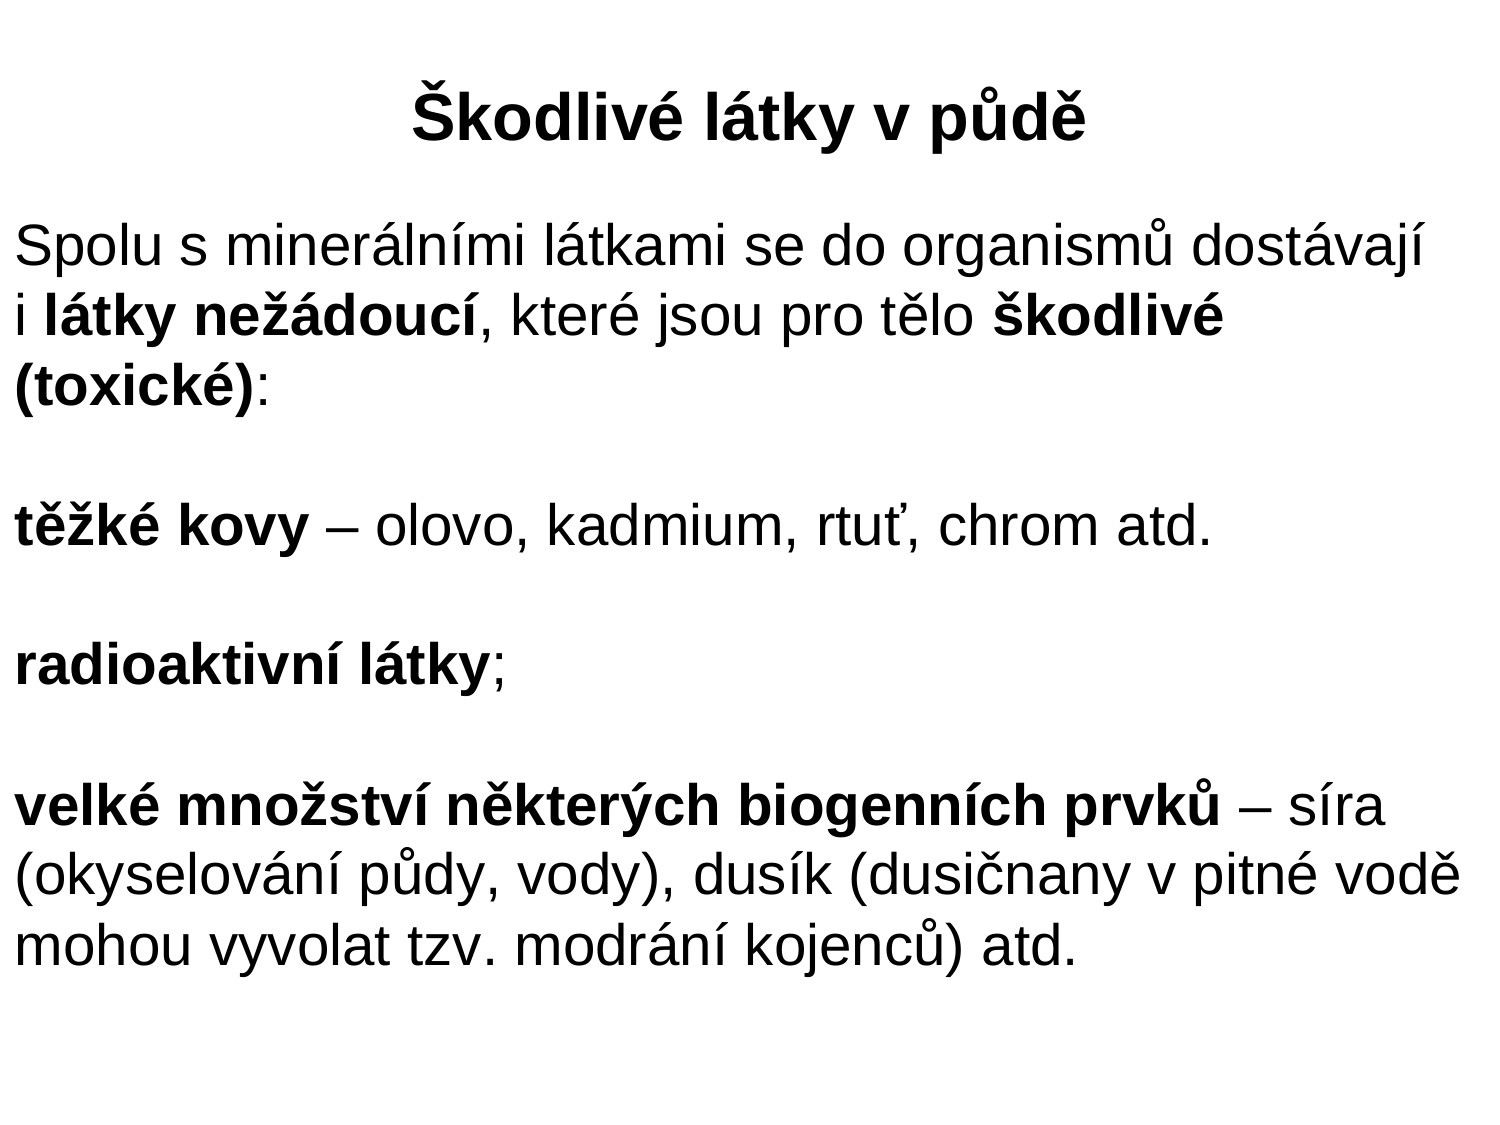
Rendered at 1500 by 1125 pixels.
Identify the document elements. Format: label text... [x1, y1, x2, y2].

text_box Spolu s minerálními látkami se do organismů dostávají i látky nežádoucí, které jsou pro tělo škodlivé (toxické): těžké kovy – olovo, kadmium, rtuť, chrom atd. radioaktivní látky; velké množství některých biogenních prvků – síra (okyselování půdy, vody), dusík (dusičnany v pitné vodě mohou vyvolat tzv. modrání kojenců) atd. [0, 199, 1500, 1125]
text_box Škodlivé látky v půdě [0, 66, 1500, 162]
